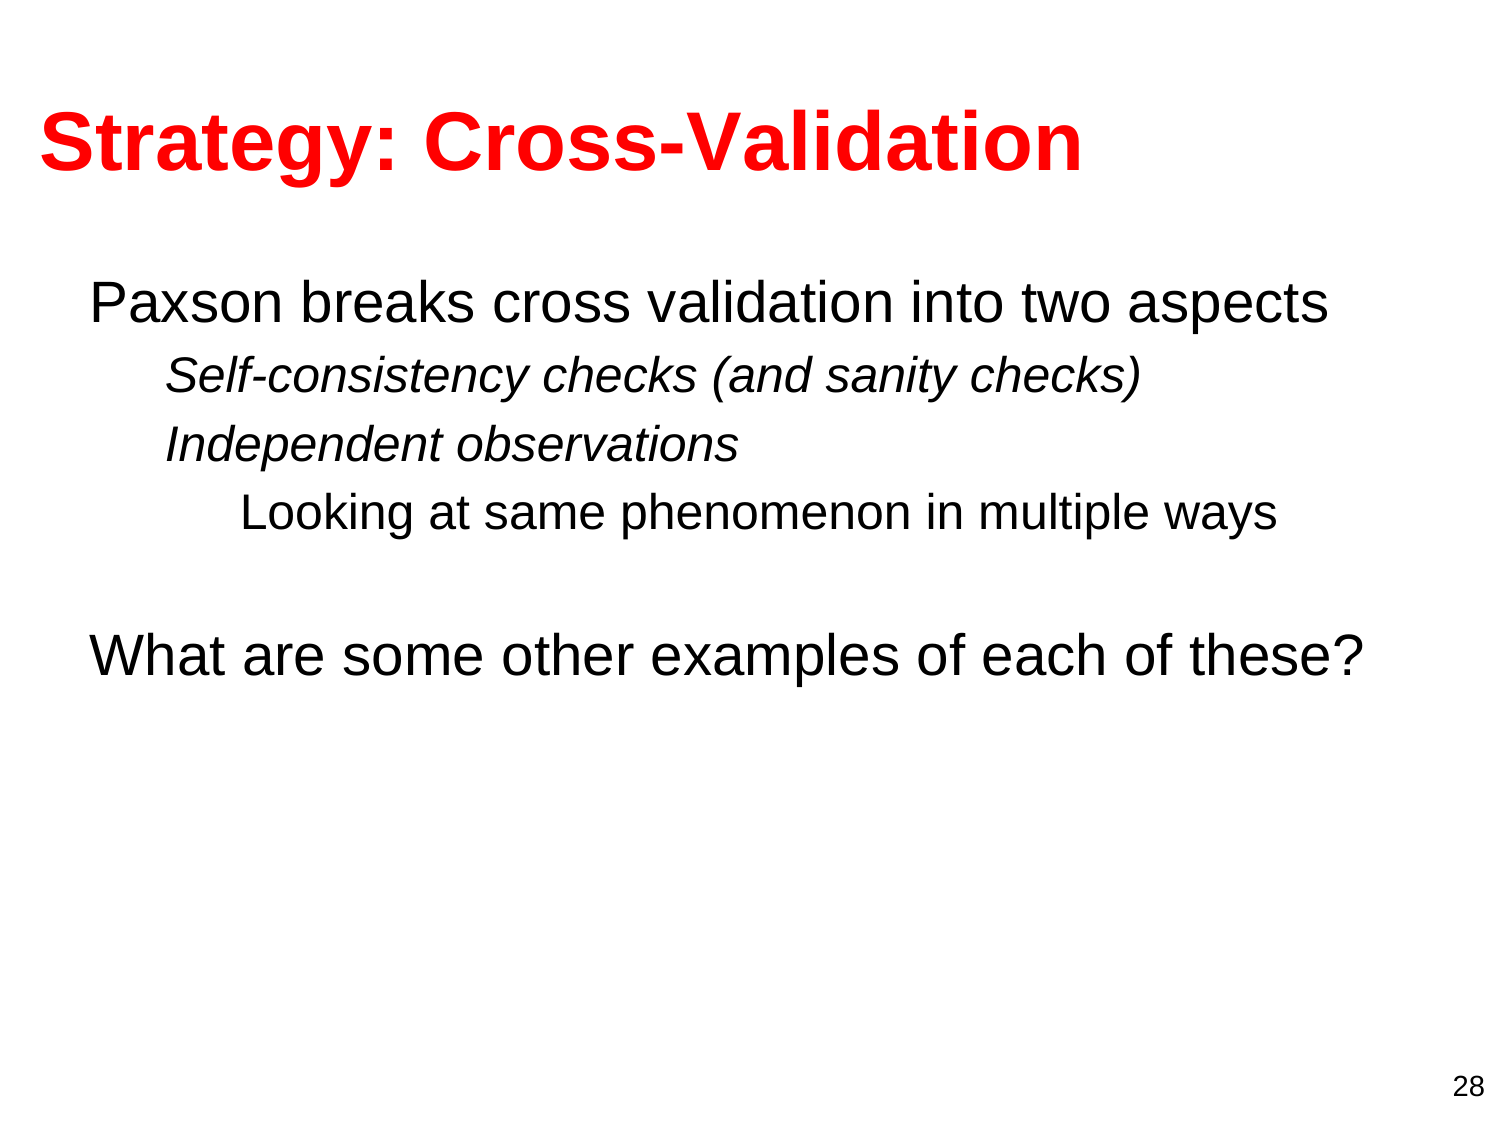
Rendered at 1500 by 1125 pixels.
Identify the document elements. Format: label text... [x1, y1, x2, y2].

list Paxson breaks cross validation into two aspects Self-consistency checks (and sanity checks) Independent observations Looking at same phenomenon in multiple ways What are some other examples of each of these? [74, 262, 1475, 1006]
title Strategy: Cross-Validation [24, 47, 1463, 236]
